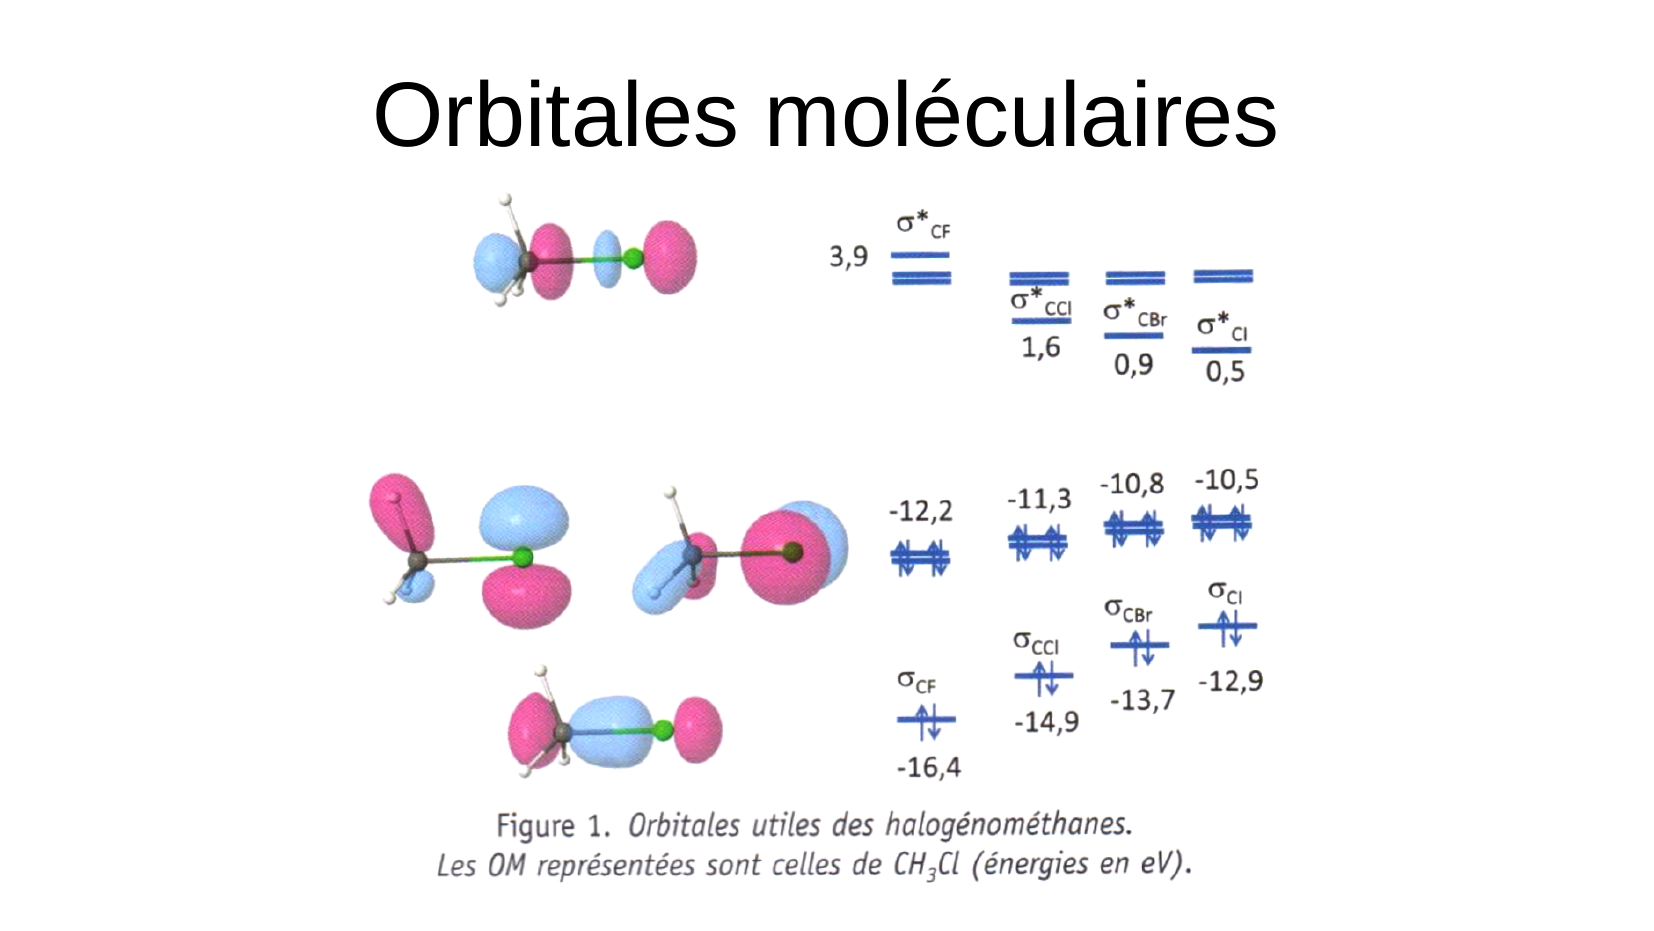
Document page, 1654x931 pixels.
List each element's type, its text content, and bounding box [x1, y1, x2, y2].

title Orbitales moléculaires [82, 37, 1571, 193]
picture [300, 162, 1322, 919]
